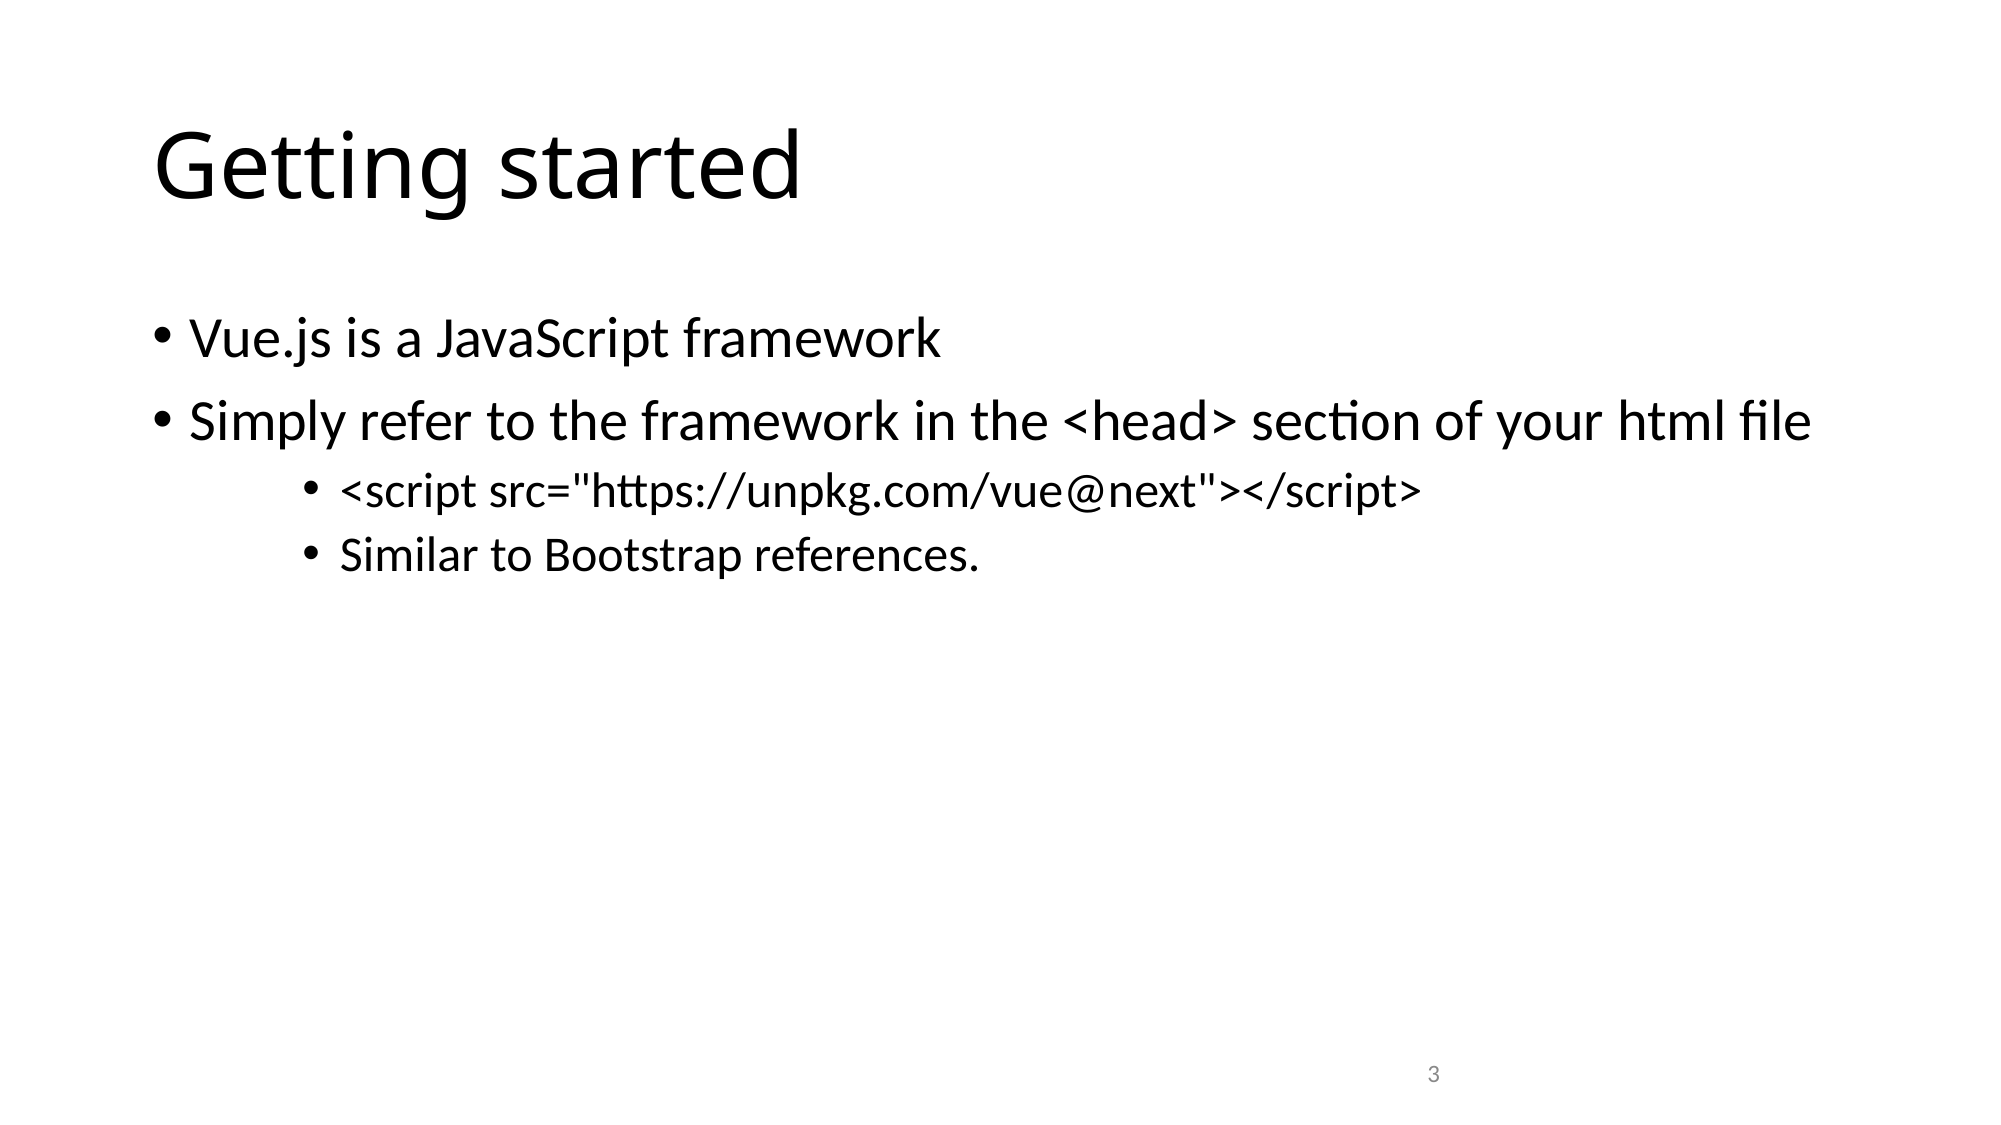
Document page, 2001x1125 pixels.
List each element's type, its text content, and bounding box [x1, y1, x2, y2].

text_box [1412, 1042, 1863, 1103]
list Vue.js is a JavaScript framework Simply refer to the framework in the <head> section of your html file <script src="https://unpkg.com/vue@next"></script> Similar to Bootstrap references. [137, 299, 1863, 1014]
title Getting started [137, 59, 1863, 278]
